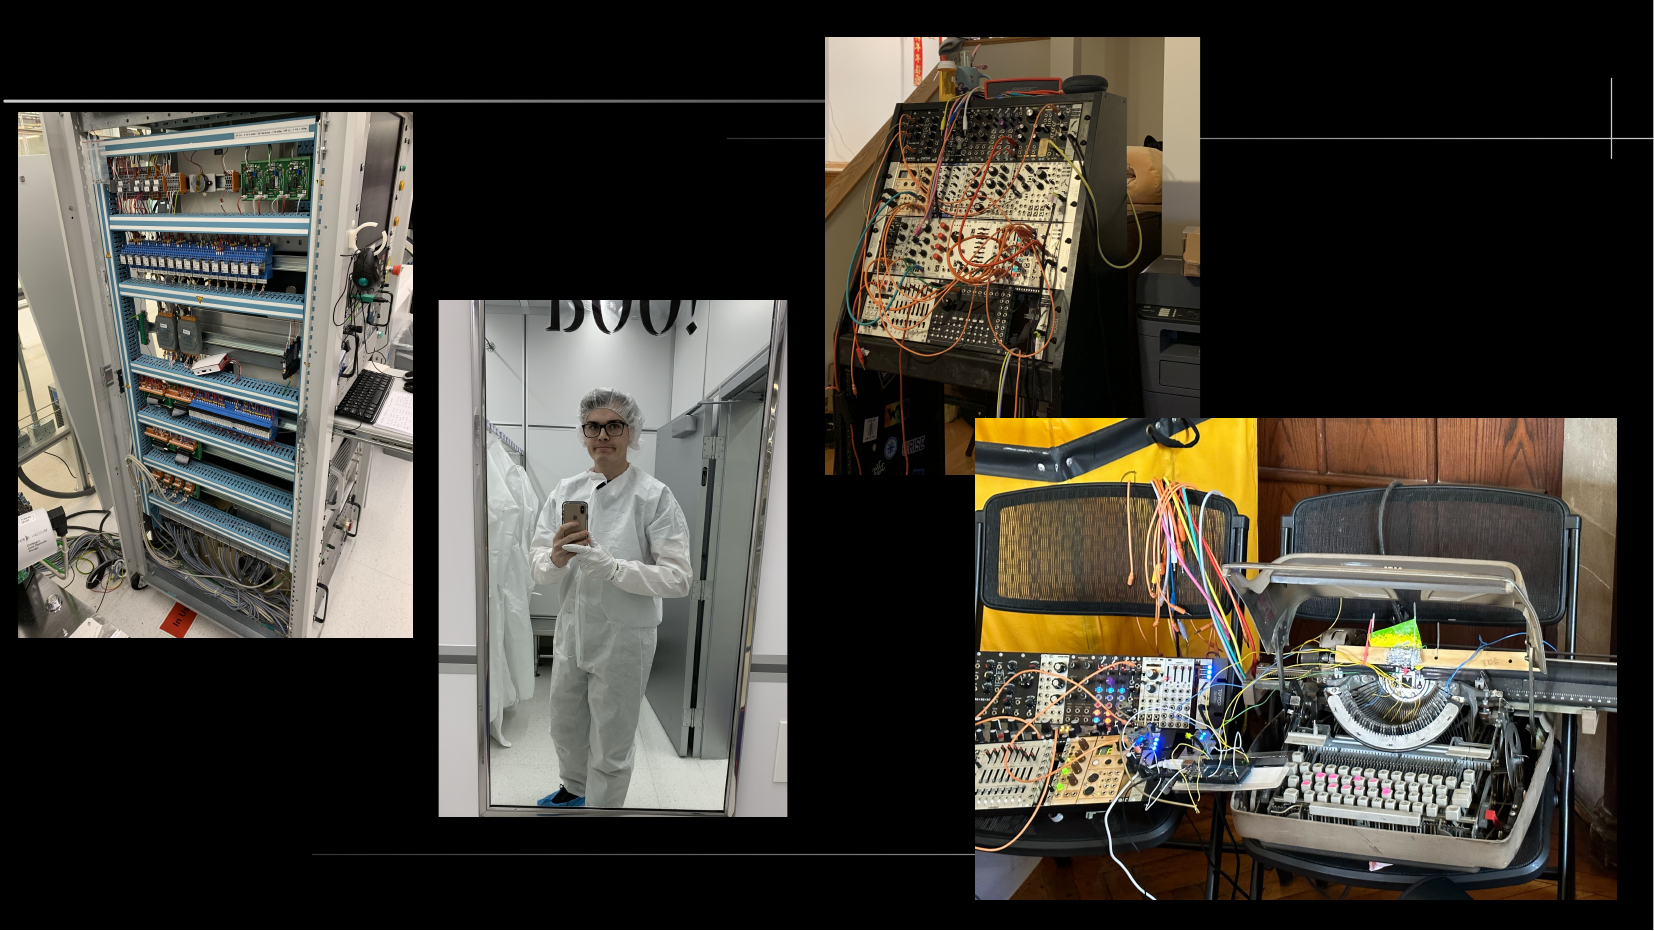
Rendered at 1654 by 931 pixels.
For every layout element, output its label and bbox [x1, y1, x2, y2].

picture [18, 112, 413, 638]
picture [825, 37, 1617, 901]
picture [438, 300, 788, 817]
